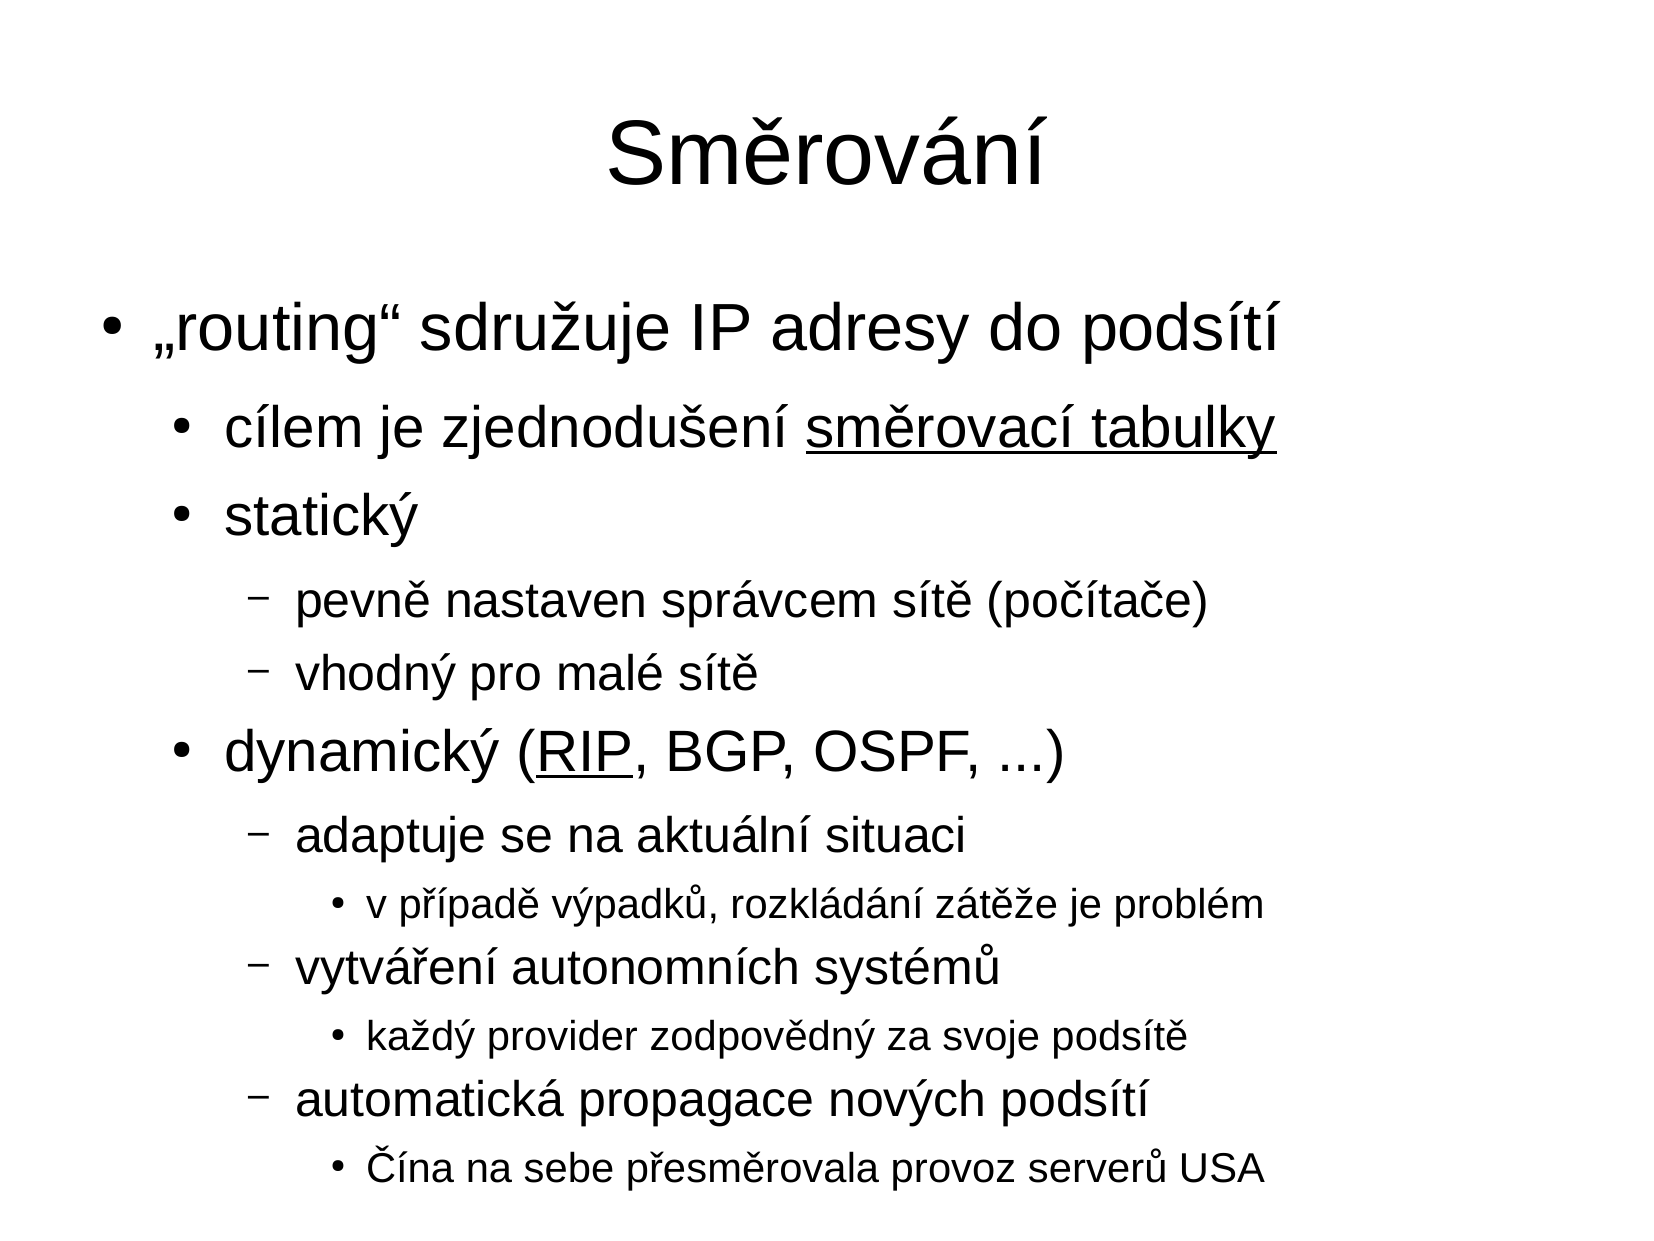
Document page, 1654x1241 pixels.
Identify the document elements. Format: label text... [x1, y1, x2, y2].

title Směrování [82, 56, 1571, 250]
list „routing“ sdružuje IP adresy do podsítí cílem je zjednodušení směrovací tabulky statický pevně nastaven správcem sítě (počítače) vhodný pro malé sítě dynamický (RIP, BGP, OSPF, ...) adaptuje se na aktuální situaci v případě výpadků, rozkládání zátěže je problém vytváření autonomních systémů každý provider zodpovědný za svoje podsítě automatická propagace nových podsítí Čína na sebe přesměrovala provoz serverů USA [82, 290, 1571, 1191]
